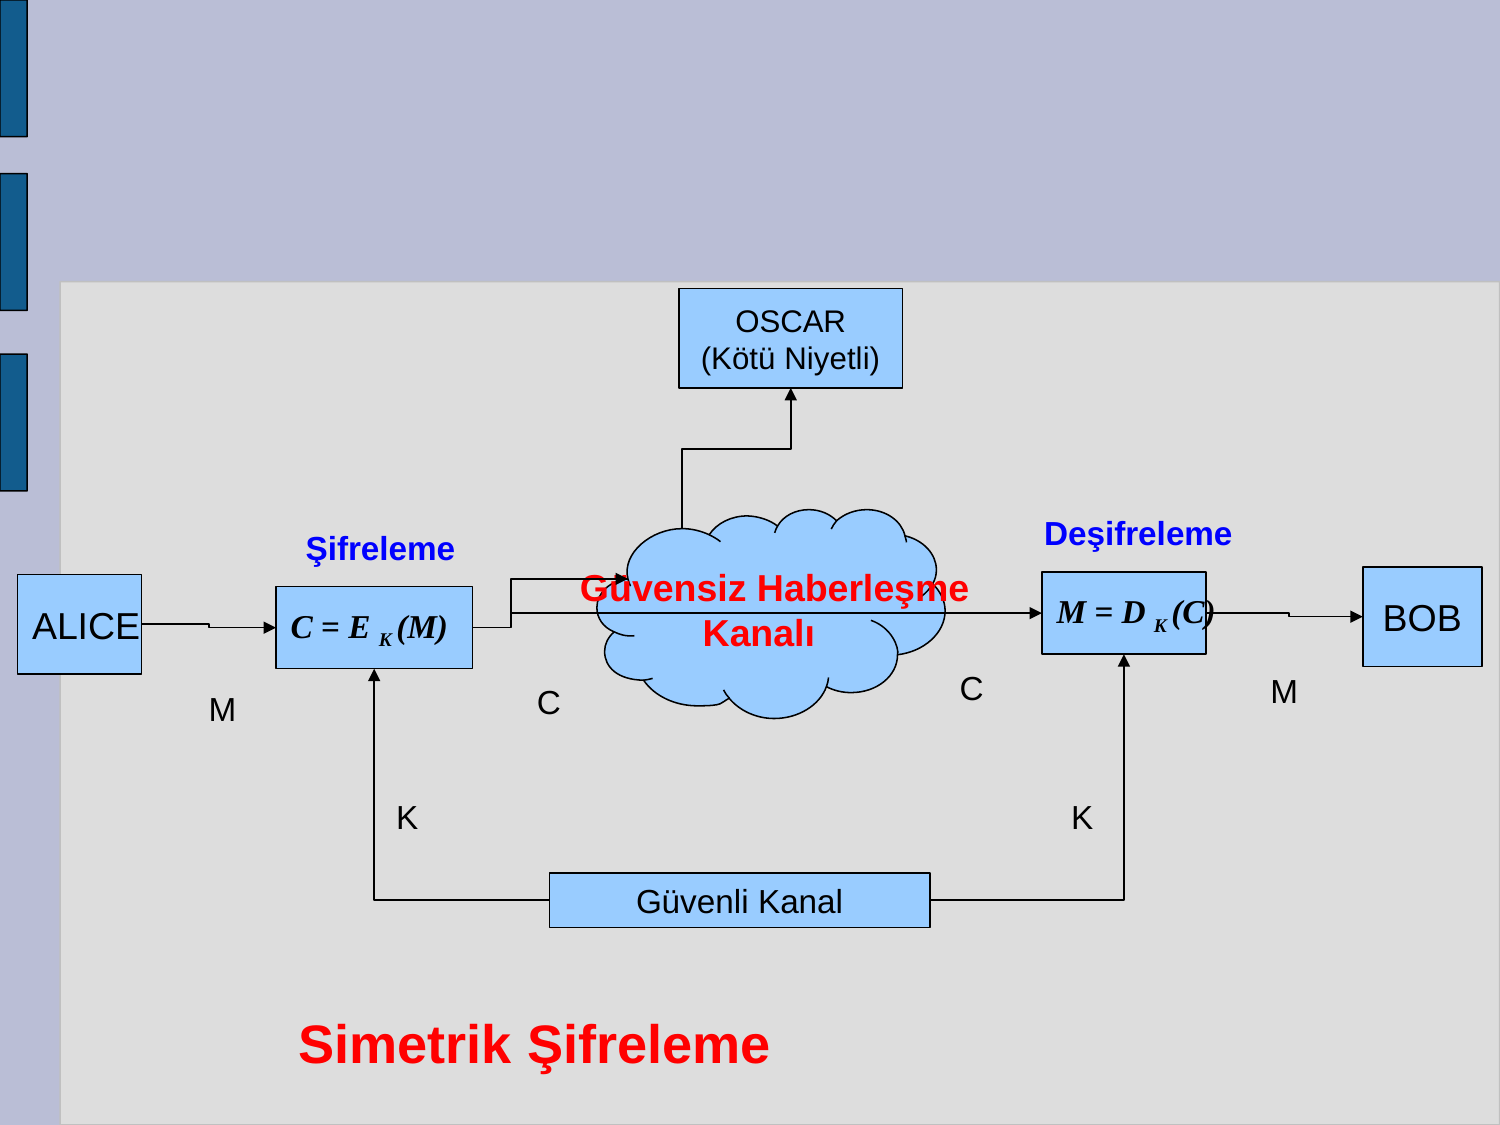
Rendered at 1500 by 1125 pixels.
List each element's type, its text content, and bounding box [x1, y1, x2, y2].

text_box C [522, 673, 601, 734]
text_box C = E K (M) [275, 586, 473, 669]
text_box Güvensiz Haberleşme Kanalı [597, 614, 945, 719]
text_box C [944, 659, 1024, 766]
text_box Şifreleme [290, 519, 475, 588]
text_box Güvensiz Haberleşme Kanalı [596, 509, 946, 612]
text_box K [381, 788, 439, 845]
text_box M [193, 681, 252, 738]
text_box Güvenli Kanal [549, 872, 930, 928]
text_box Deşifreleme [1029, 504, 1254, 573]
text_box Simetrik Şifreleme [283, 1002, 787, 1082]
text_box M [1255, 662, 1314, 719]
text_box BOB [1362, 566, 1483, 667]
text_box OSCAR (Kötü Niyetli) [678, 288, 903, 388]
text_box K [1056, 788, 1114, 845]
text_box M = D K (C) [1041, 573, 1206, 655]
text_box ALICE [17, 574, 142, 674]
